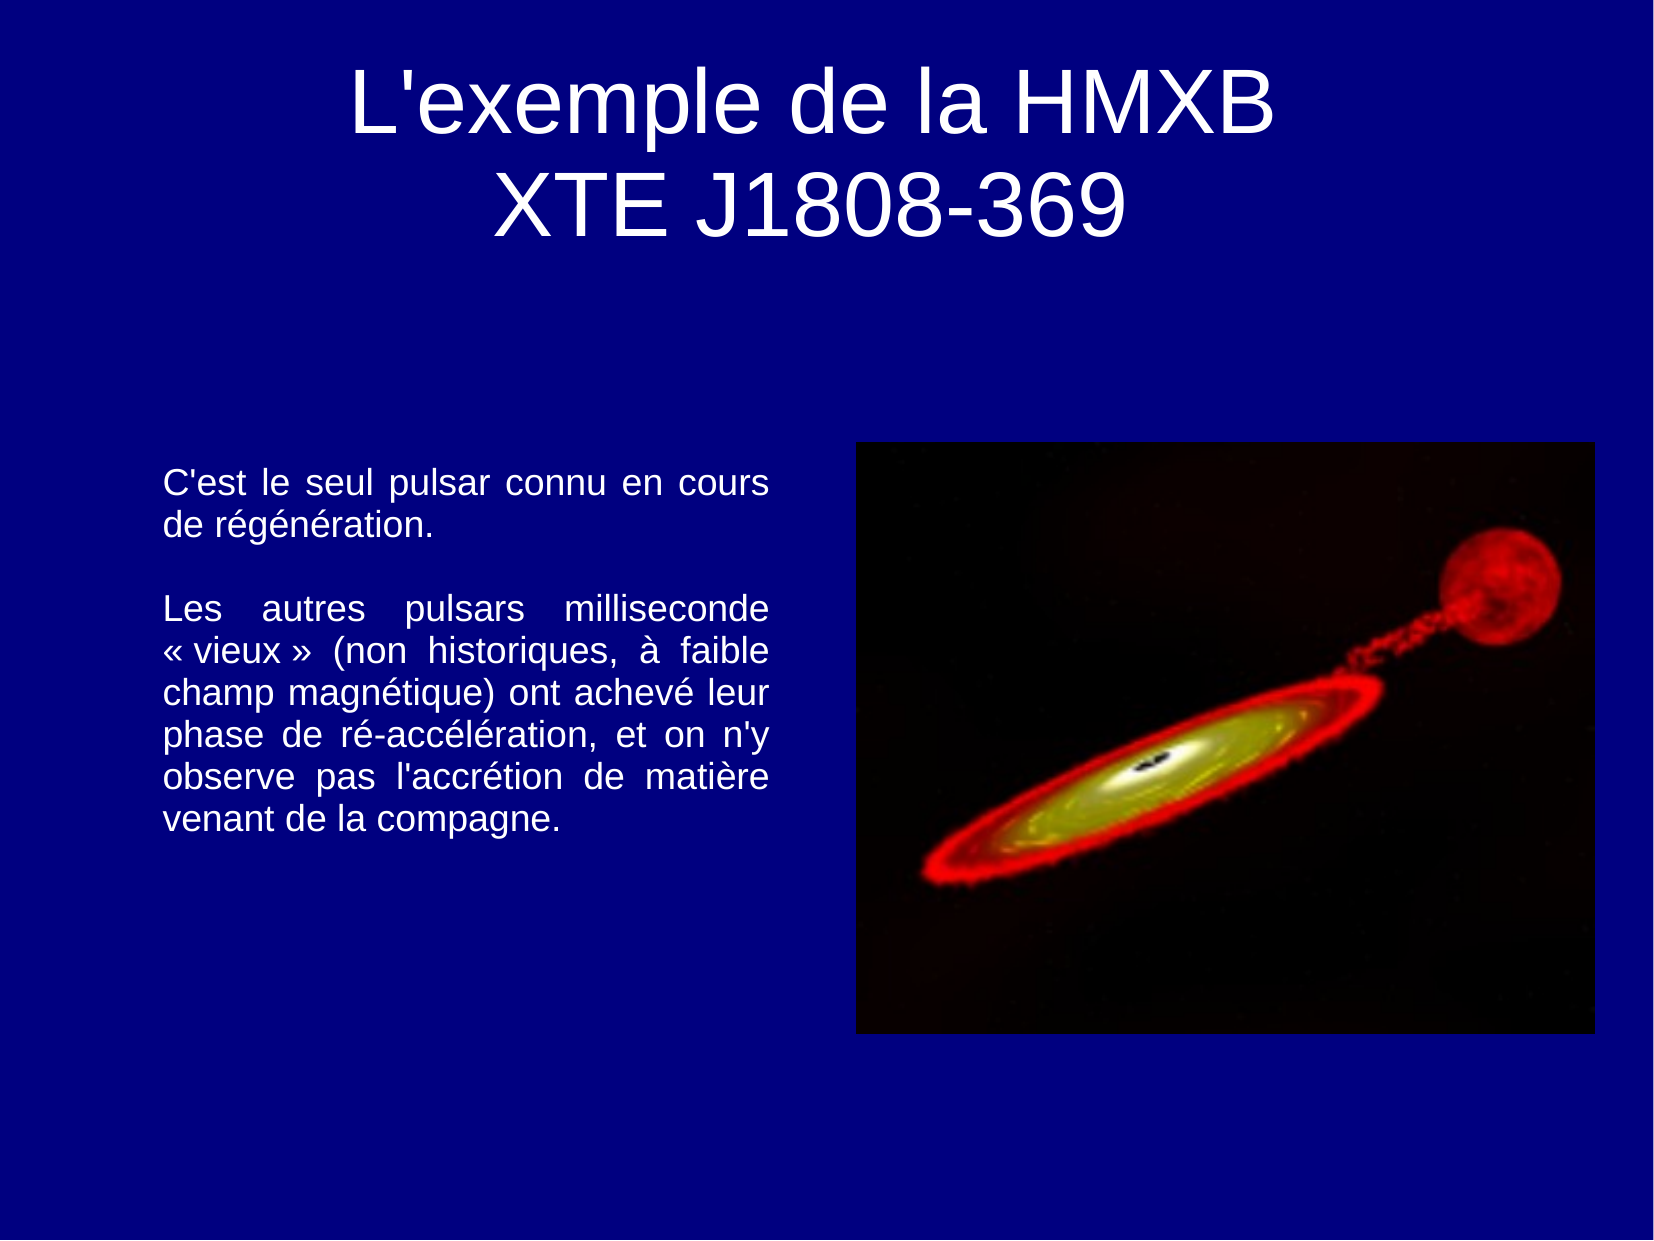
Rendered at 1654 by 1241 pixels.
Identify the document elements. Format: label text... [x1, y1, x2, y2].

picture [856, 442, 1595, 1034]
title L'exemple de la HMXB XTE J1808-369 [82, 49, 1571, 257]
text_box C'est le seul pulsar connu en cours de régénération. Les autres pulsars milliseconde « vieux » (non historiques, à faible champ magnétique) ont achevé leur phase de ré-accélération, et on n'y observe pas l'accrétion de matière venant de la compagne. [147, 454, 798, 975]
